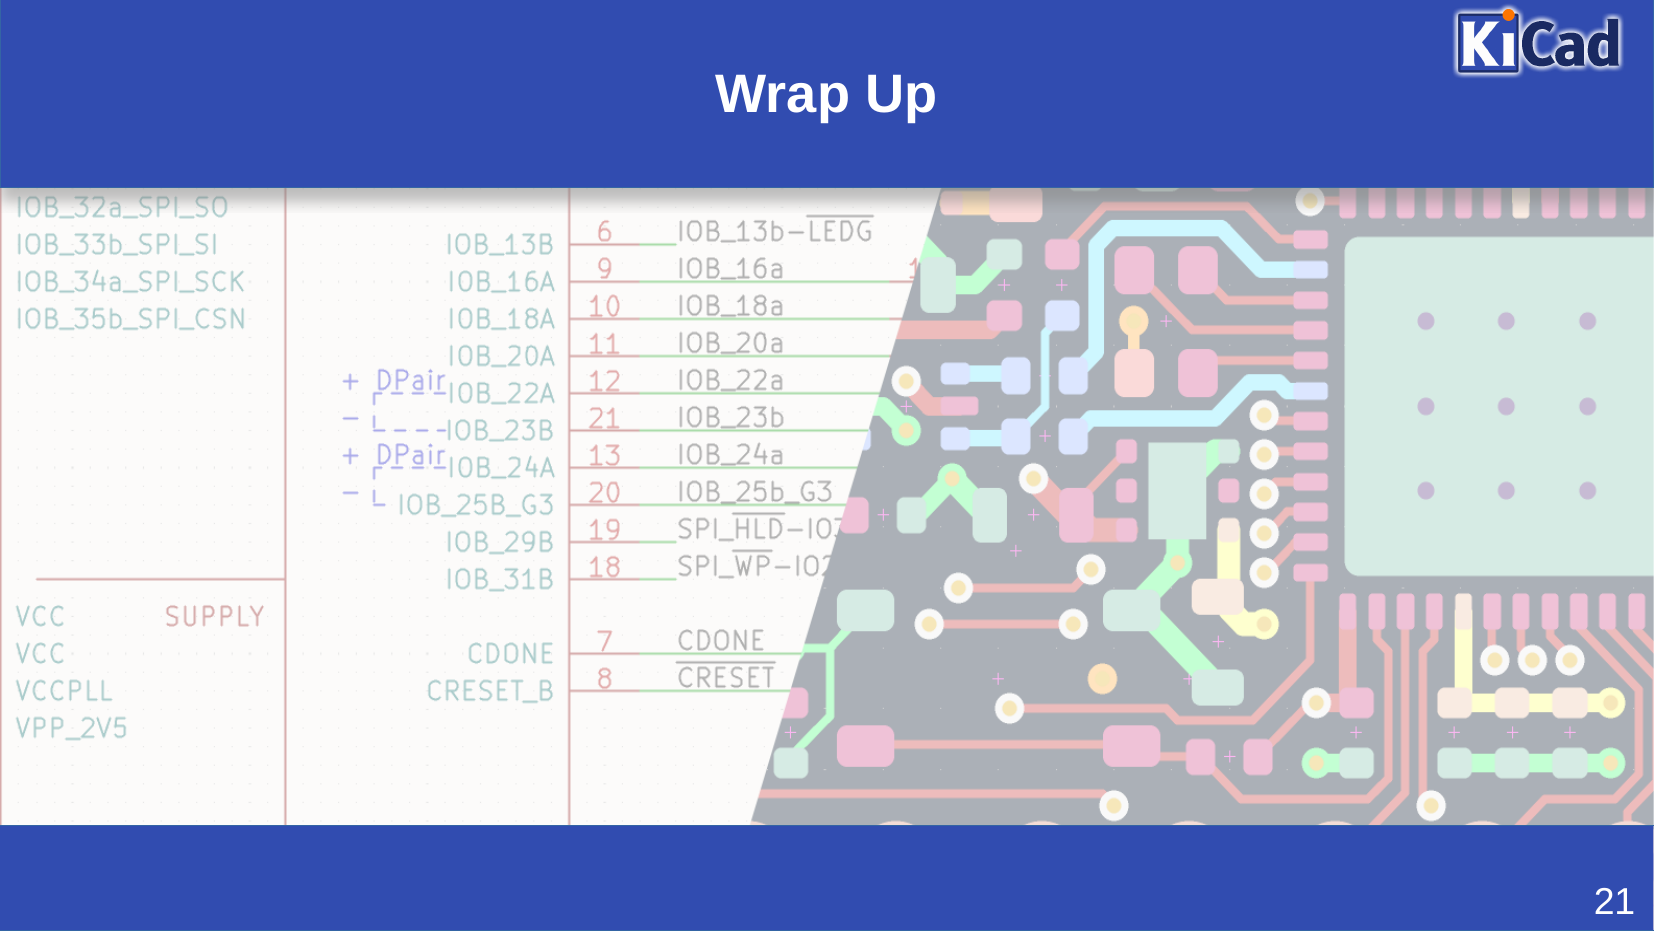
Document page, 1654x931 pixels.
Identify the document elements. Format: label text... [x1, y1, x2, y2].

table_header [55, 848, 578, 905]
table_header [578, 848, 1101, 905]
text_box [0, 825, 1654, 931]
text_box [1162, 188, 1651, 226]
picture [1412, 0, 1654, 92]
picture [0, 188, 1654, 825]
table_header [1101, 848, 1624, 905]
text_box Wrap Up [0, 0, 1654, 188]
text_box <number> [1387, 873, 1651, 931]
